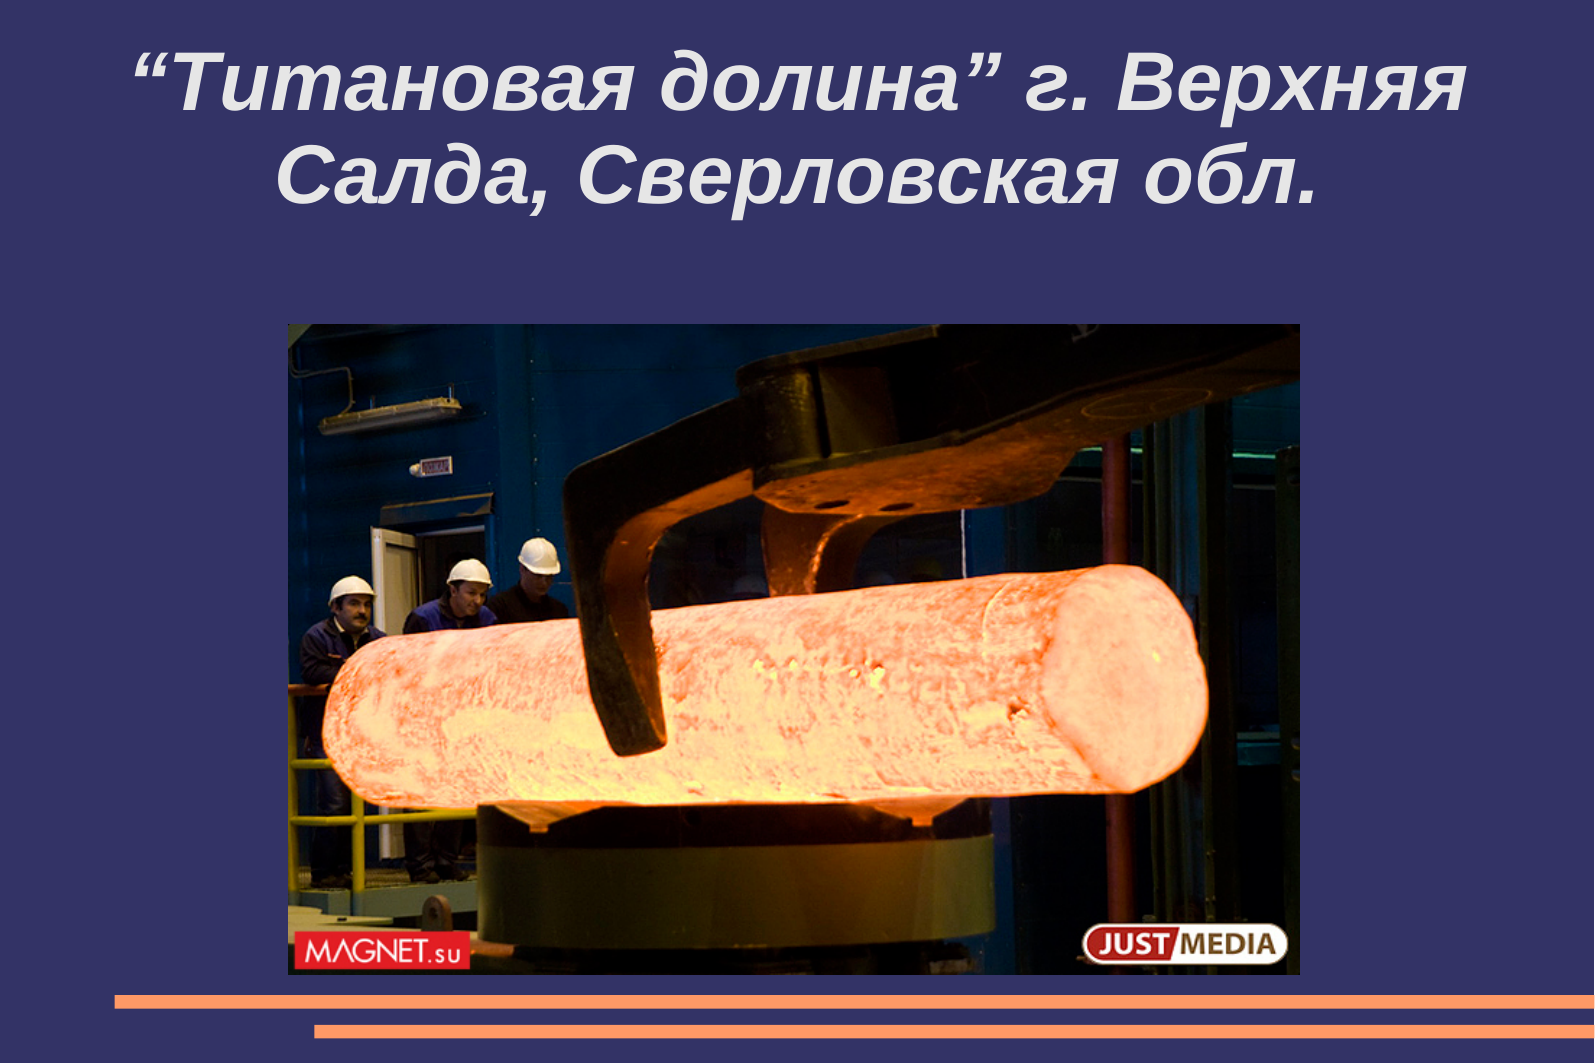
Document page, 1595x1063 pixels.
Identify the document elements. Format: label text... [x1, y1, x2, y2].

title “Титановая долина” г. Верхняя Салда, Сверловская обл. [117, 35, 1479, 222]
picture [288, 324, 1300, 975]
